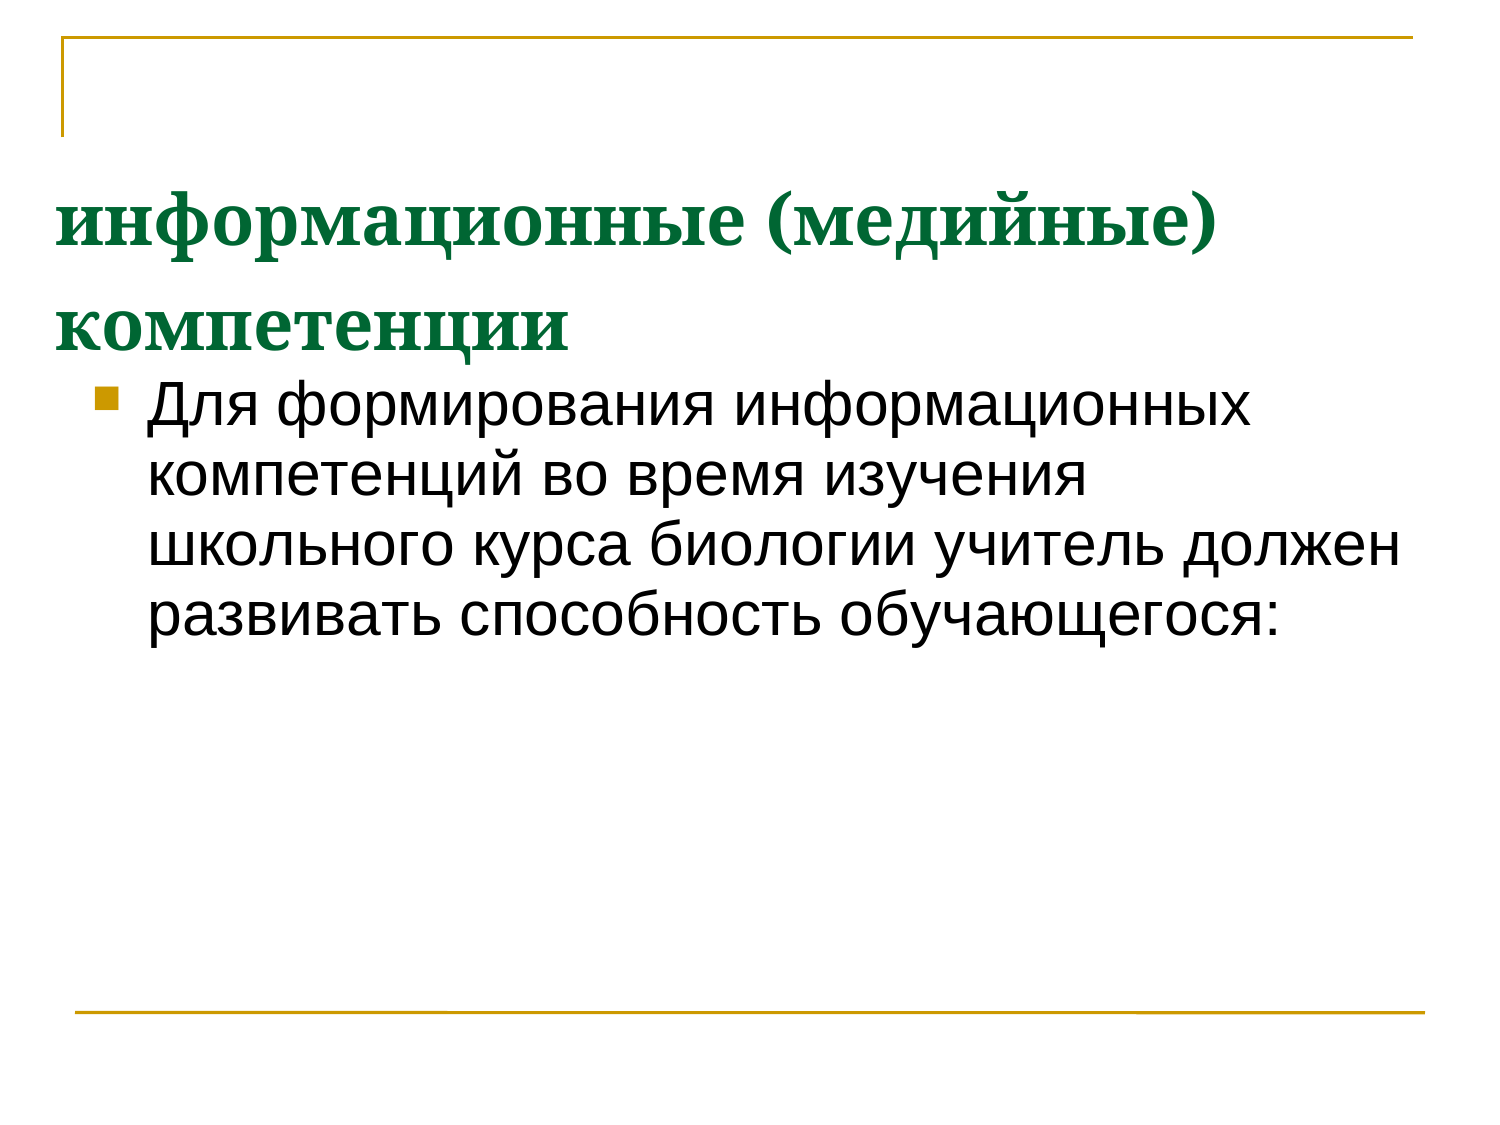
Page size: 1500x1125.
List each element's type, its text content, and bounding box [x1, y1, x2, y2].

title информационные (медийные) компетенции [41, 42, 1425, 343]
list Для формирования информационных компетенций во время изучения школьного курса биологии учитель должен развивать способность обучающегося: [76, 361, 1427, 935]
